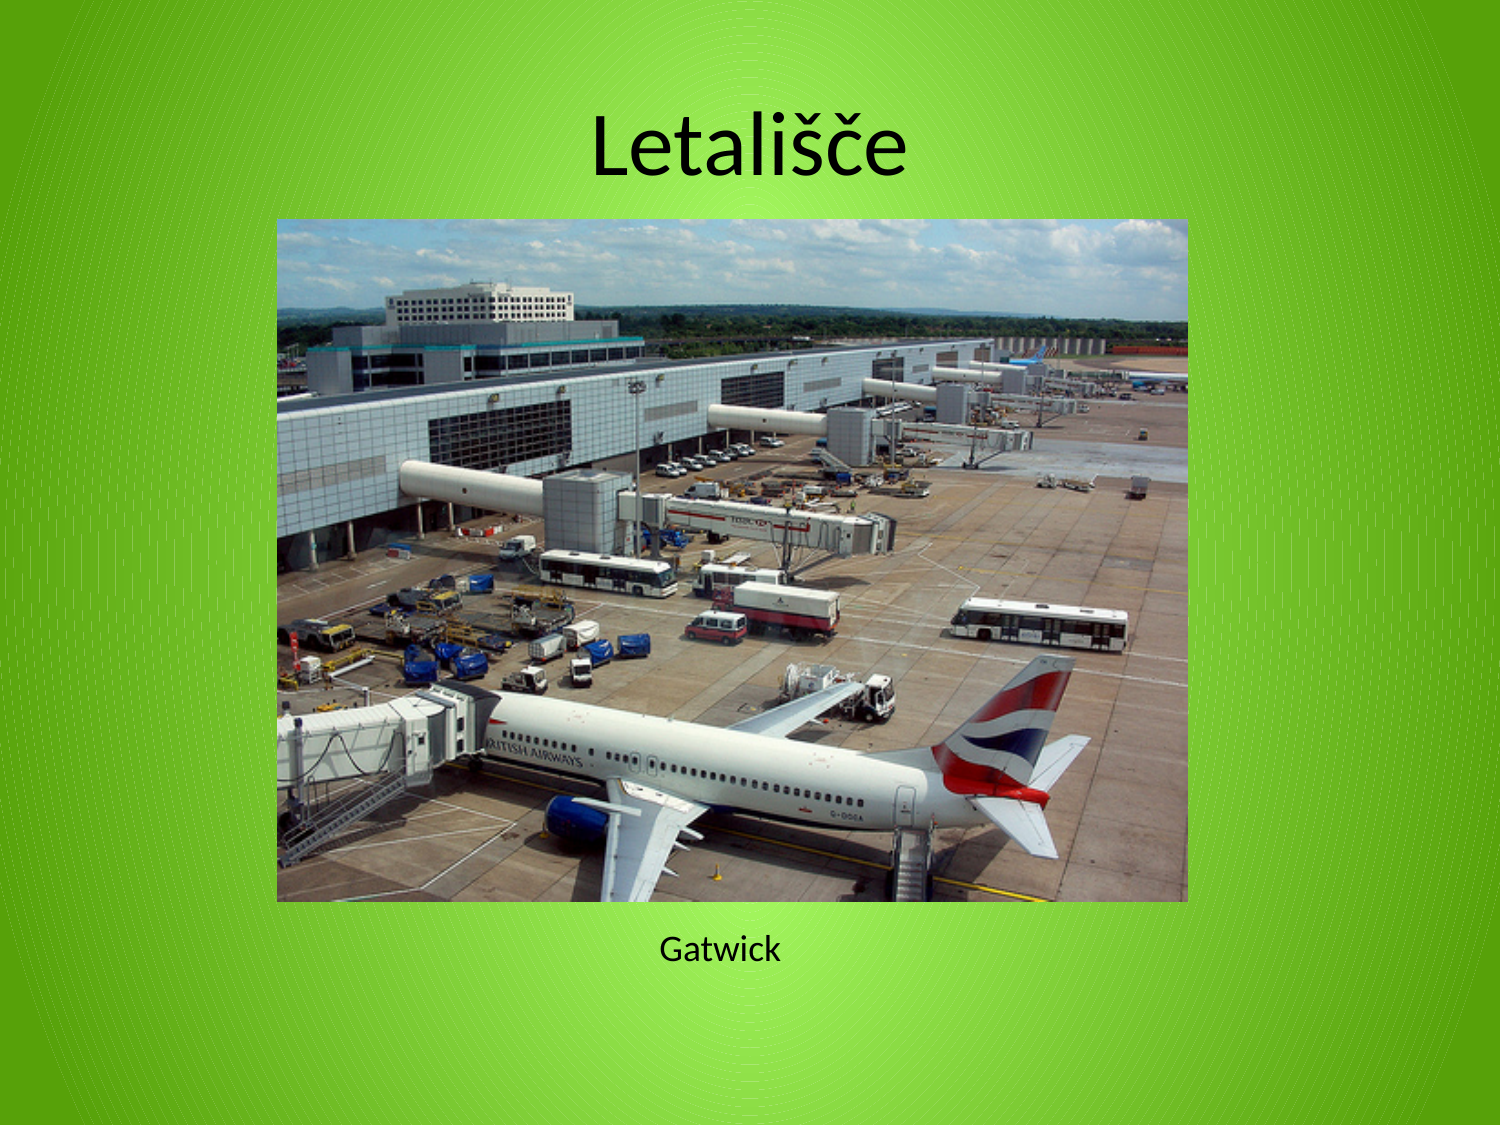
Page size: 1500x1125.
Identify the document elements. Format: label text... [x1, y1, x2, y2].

text_box Gatwick [644, 916, 797, 1022]
title Letališče [75, 45, 1425, 233]
picture [277, 219, 1188, 903]
